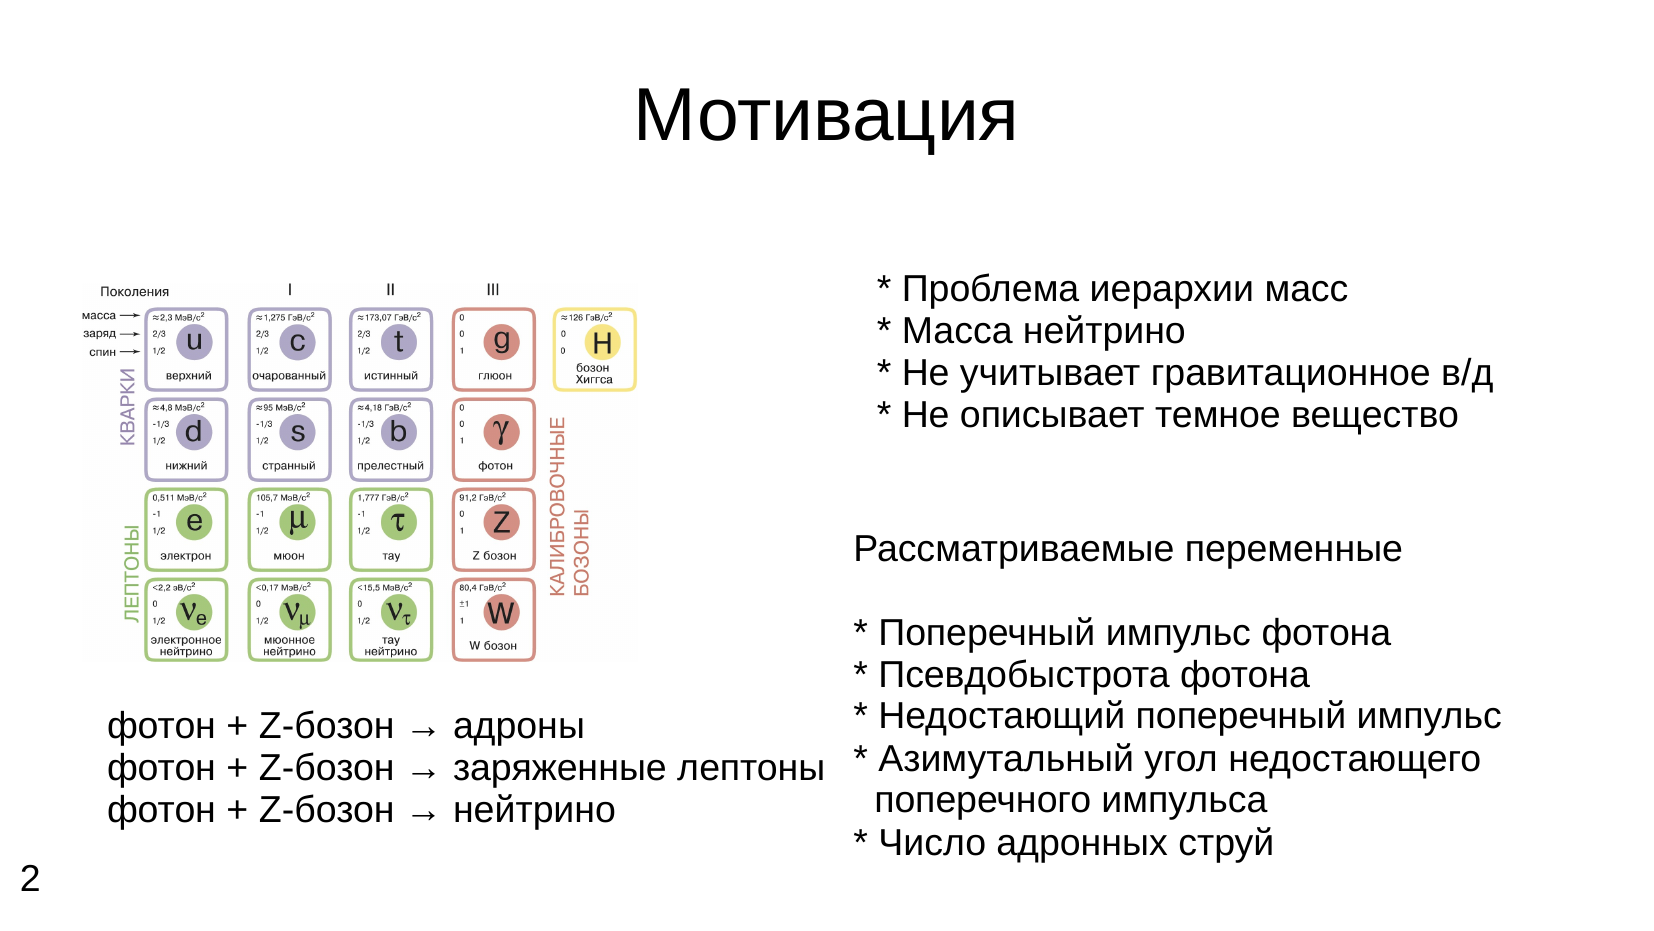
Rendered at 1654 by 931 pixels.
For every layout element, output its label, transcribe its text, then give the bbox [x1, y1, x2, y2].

text_box * Проблема иерархии масс * Масса нейтрино * Не учитывает гравитационное в/д * Не описывает темное вещество [862, 259, 1510, 443]
text_box <номер> [5, 850, 567, 921]
text_box Рассматриваемые переменные * Поперечный импульс фотона * Псевдобыстрота фотона * Недостающий поперечный импульс * Азимутальный угол недостающего поперечного импульса * Число адронных струй [838, 519, 1518, 871]
text_box фотон + Z-бозон → адроны фотон + Z-бозон → заряженные лептоны фотон + Z-бозон → нейтрино [92, 696, 838, 838]
title Мотивация [82, 37, 1571, 193]
picture [82, 283, 638, 662]
